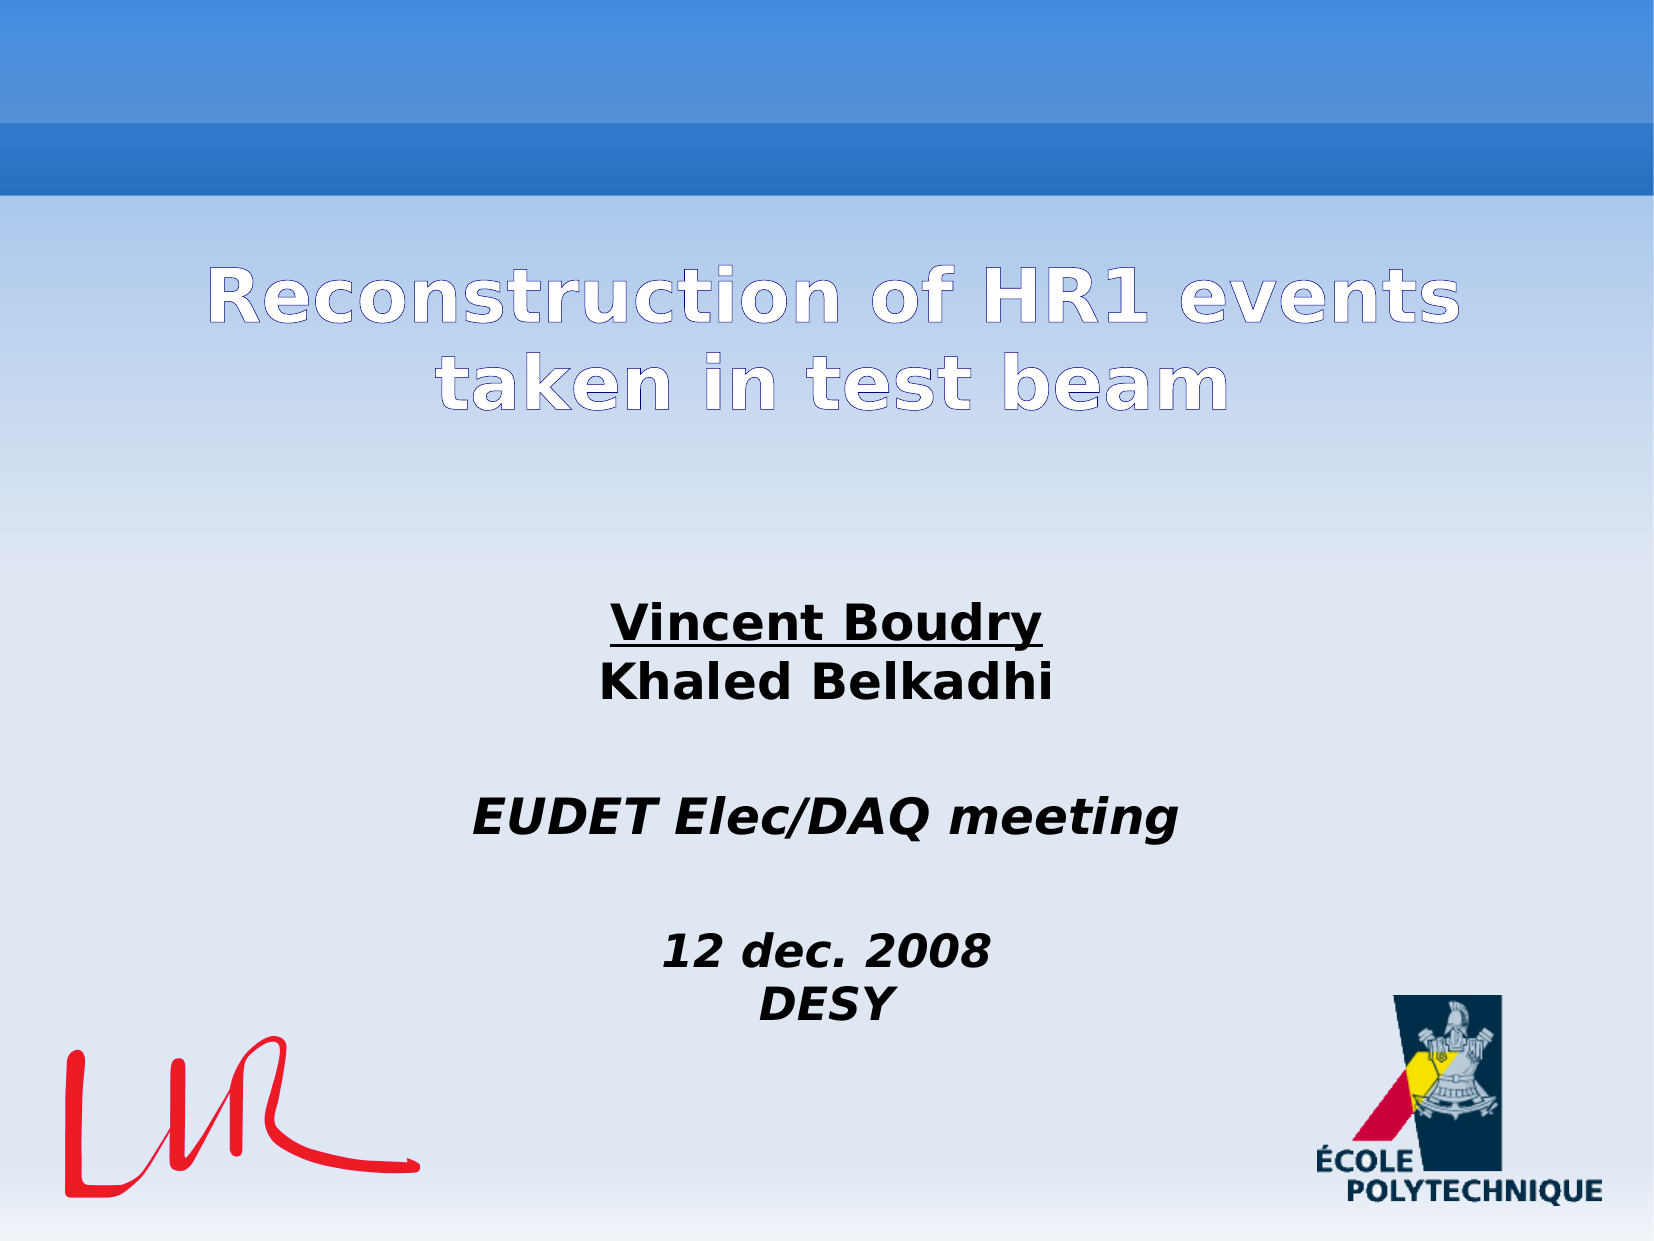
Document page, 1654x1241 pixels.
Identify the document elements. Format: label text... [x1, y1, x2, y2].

title Reconstruction of HR1 events taken in test beam [21, 252, 1646, 428]
picture [0, 0, 1654, 1241]
subtitle Vincent Boudry Khaled Belkadhi EUDET Elec/DAQ meeting 12 dec. 2008 DESY [59, 563, 1595, 1063]
